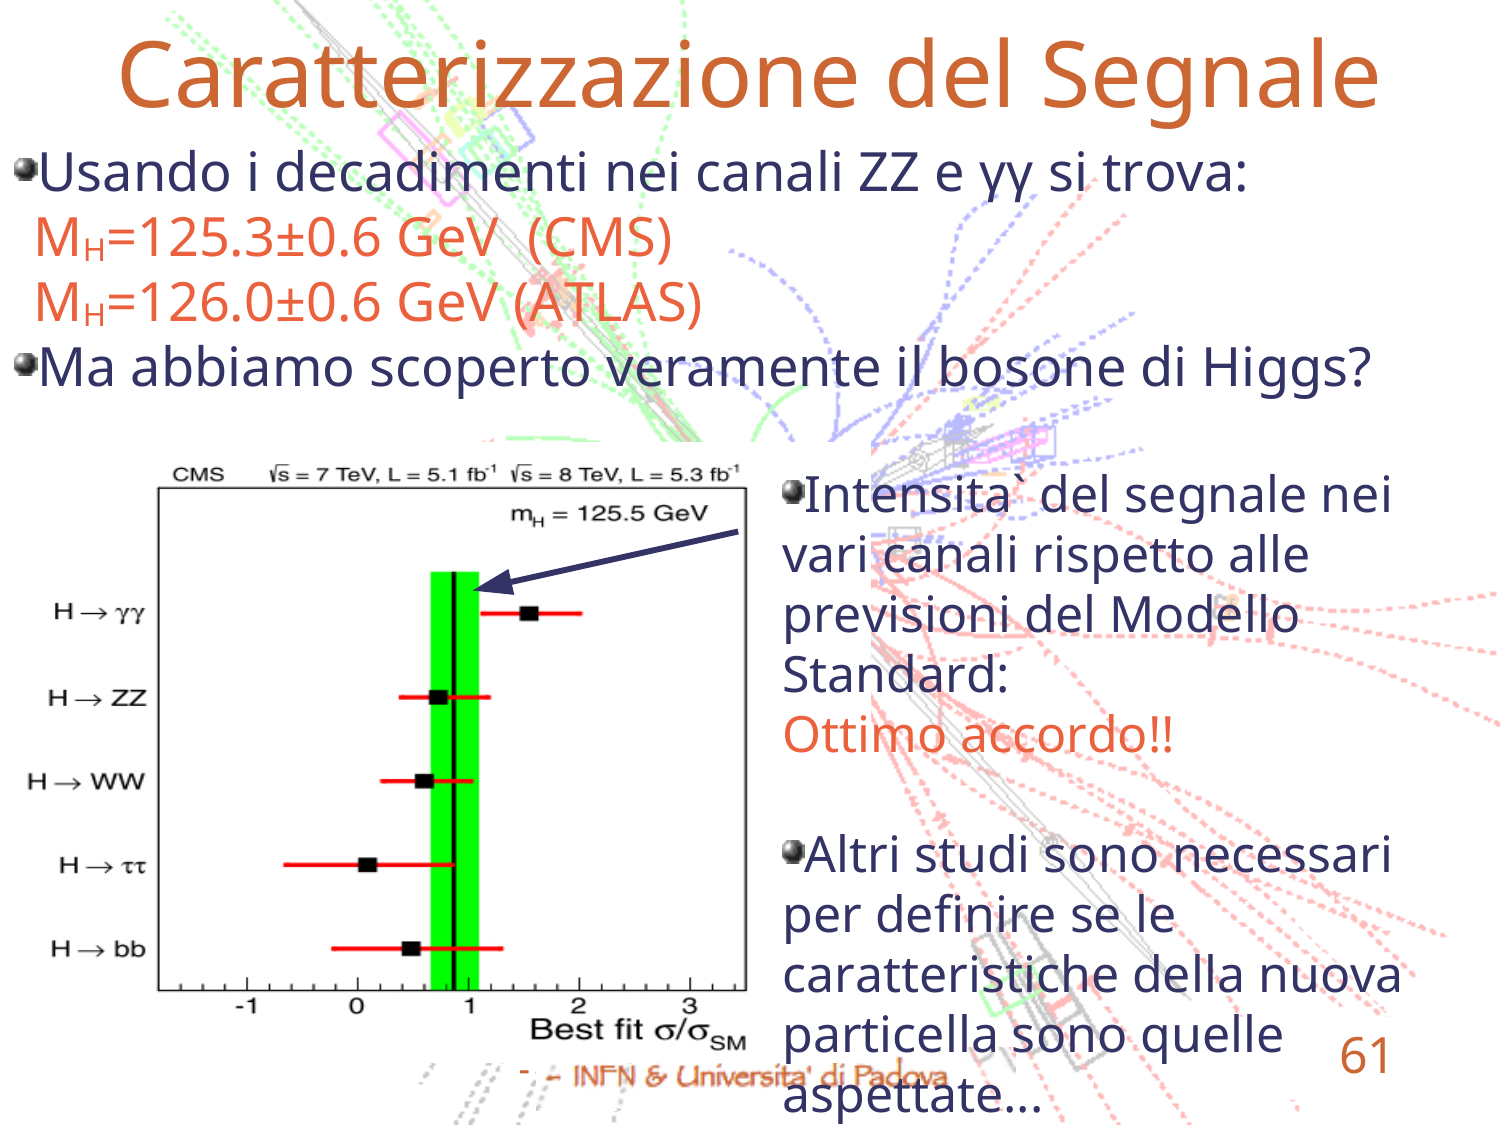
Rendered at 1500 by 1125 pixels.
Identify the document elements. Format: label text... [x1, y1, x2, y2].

picture [0, 0, 1500, 129]
title Caratterizzazione del Segnale [37, 3, 1463, 129]
text_box Intensita` del segnale nei vari canali rispetto alle previsioni del Modello Standard: Ottimo accordo!! Altri studi sono necessari per definire se le caratteristiche della nuova particella sono quelle aspettate... [767, 454, 1489, 1010]
text_box Usando i decadimenti nei canali ZZ e γγ si trova: MH=125.3±0.6 GeV (CMS) MH=126.0±0.6 GeV (ATLAS) Ma abbiamo scoperto veramente il bosone di Higgs? [0, 129, 1500, 441]
picture [0, 441, 1500, 1125]
